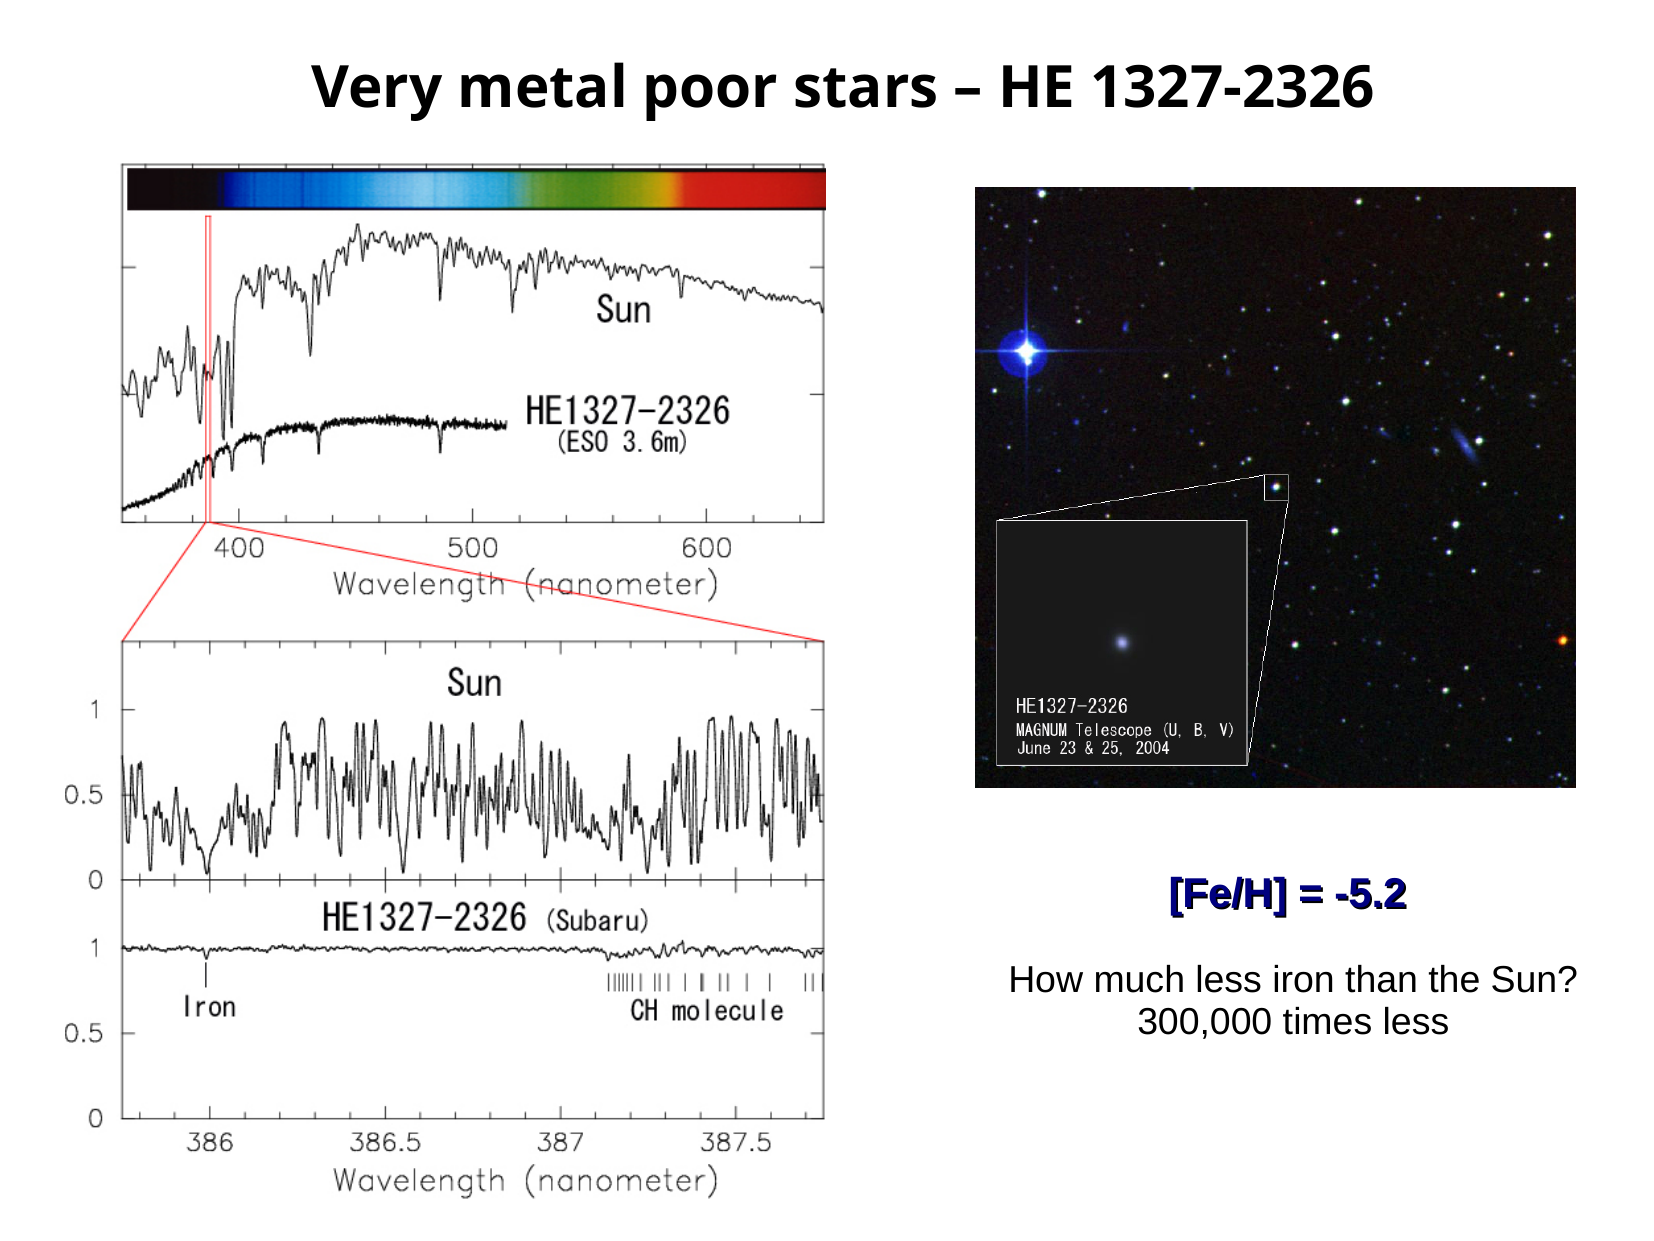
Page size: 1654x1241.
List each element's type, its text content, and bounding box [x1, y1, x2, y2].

text_box Very metal poor stars – HE 1327-2326 [224, 37, 1462, 134]
picture [975, 187, 1576, 788]
text_box [Fe/H] = -5.2 How much less iron than the Sun? 300,000 times less [974, 862, 1612, 1051]
picture [64, 163, 826, 1201]
